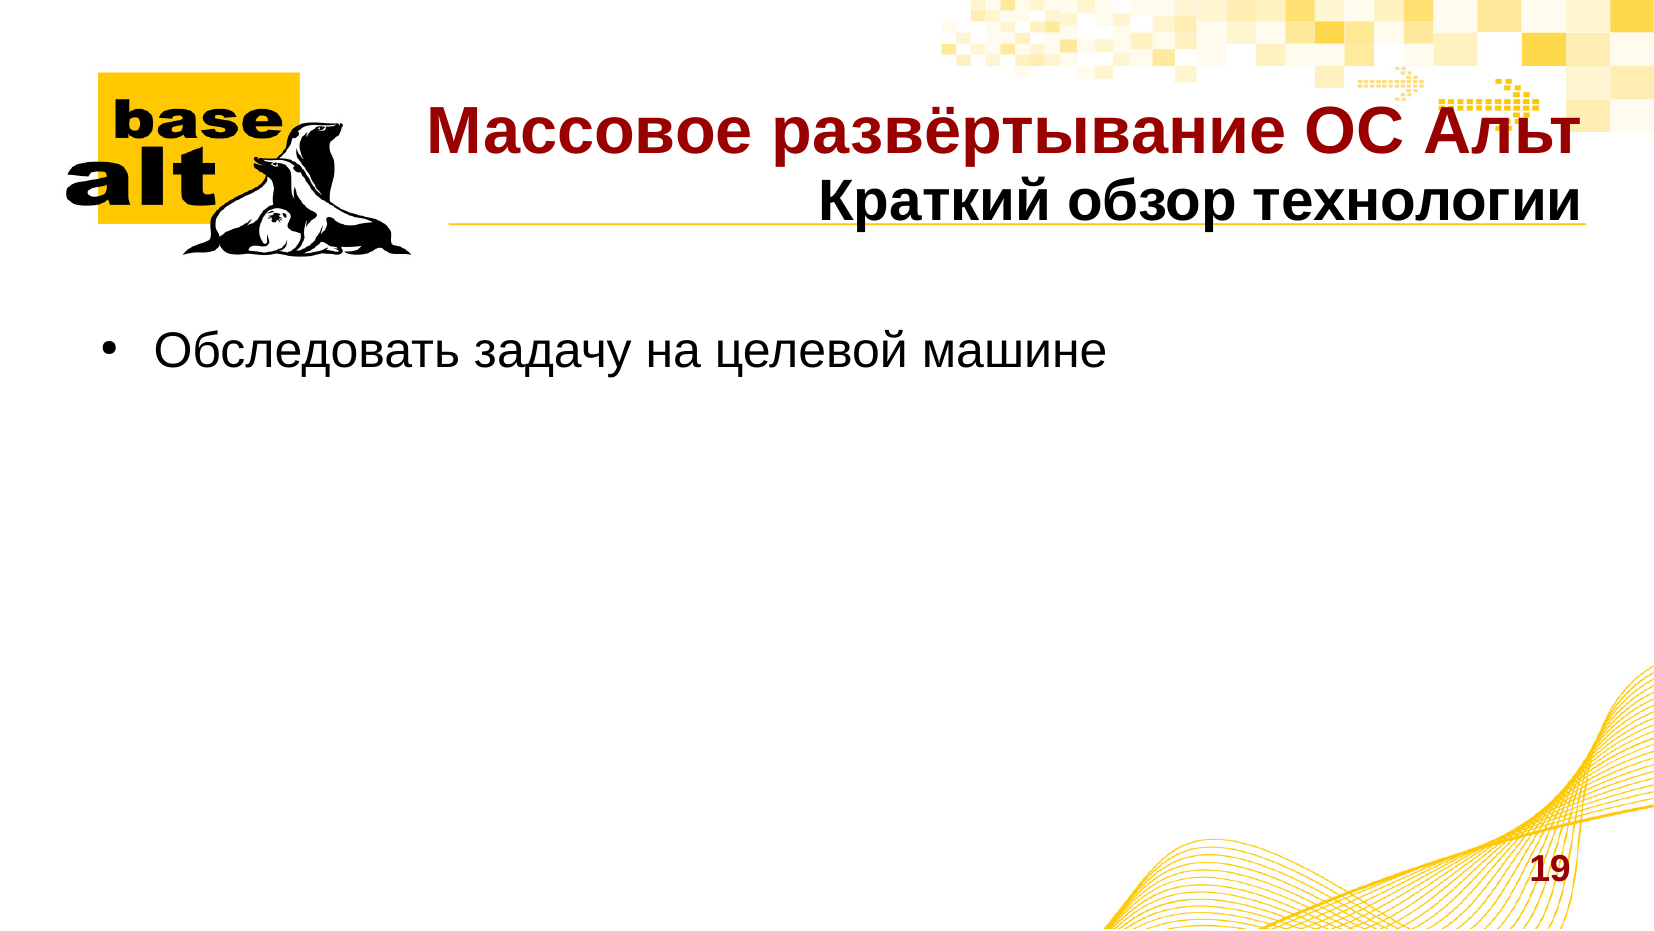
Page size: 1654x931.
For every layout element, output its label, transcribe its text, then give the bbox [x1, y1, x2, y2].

picture [0, 0, 1654, 931]
title Массовое развёртывание ОС Альт Краткий обзор технологии [372, 81, 1583, 245]
list Обследовать задачу на целевой машине [82, 321, 1571, 810]
